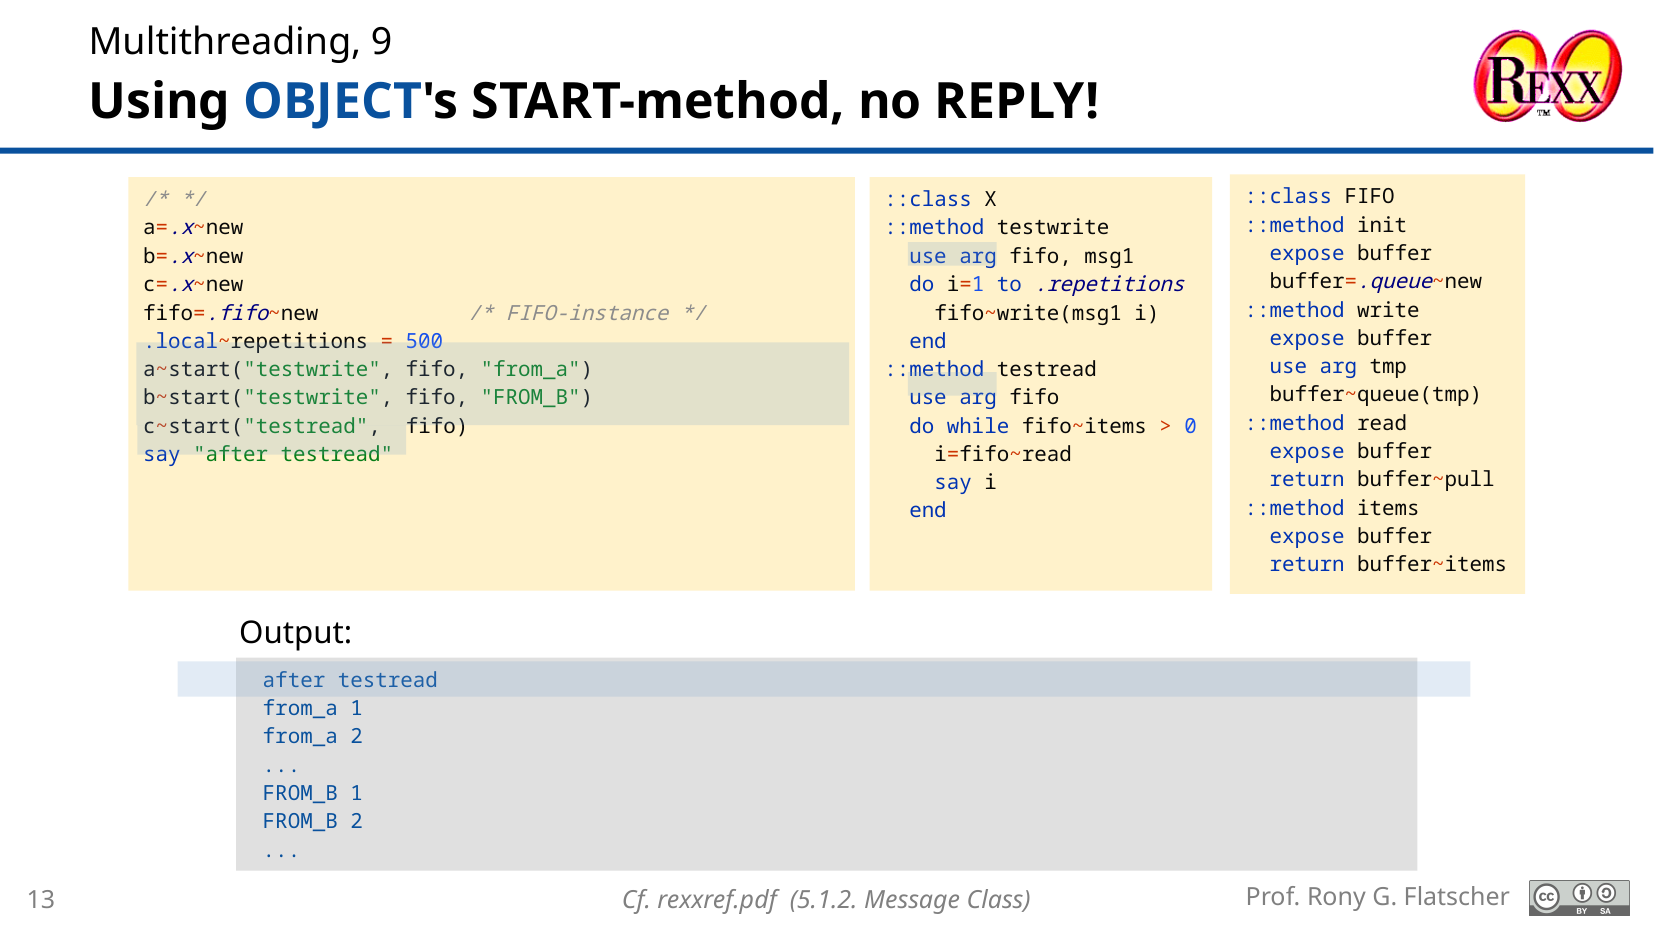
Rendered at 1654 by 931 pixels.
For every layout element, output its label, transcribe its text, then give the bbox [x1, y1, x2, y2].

text_box after testread from_a 1 from_a 2 ... FROM_B 1 FROM_B 2 ... [236, 657, 1418, 661]
text_box [177, 661, 1471, 697]
text_box Cf. rexxref.pdf (5.1.2. Message Class) [0, 874, 1654, 922]
title Multithreading, 9 Using OBJECT's START-method, no REPLY! [29, 0, 1654, 148]
text_box [907, 372, 997, 396]
text_box /* */ a=.x~new b=.x~new c=.x~new fifo=.fifo~new /* FIFO-instance */ .local~repetitions = 500 a~start("testwrite", fifo, "from_a") b~start("testwrite", fifo, "FROM_B") c~start("testread", fifo) say "after testread" [128, 177, 855, 591]
text_box after testread from_a 1 from_a 2 ... FROM_B 1 FROM_B 2 ... [236, 697, 1418, 862]
text_box ::class X ::method testwrite use arg fifo, msg1 do i=1 to .repetitions fifo~write(msg1 i) end ::method testread use arg fifo do while fifo~items > 0 i=fifo~read say i end [869, 177, 1213, 591]
text_box Output: [224, 602, 390, 658]
text_box [907, 242, 997, 266]
text_box [136, 342, 850, 455]
text_box ::class FIFO ::method init expose buffer buffer=.queue~new ::method write expose buffer use arg tmp buffer~queue(tmp) ::method read expose buffer return buffer~pull ::method items expose buffer return buffer~items [1229, 174, 1526, 594]
